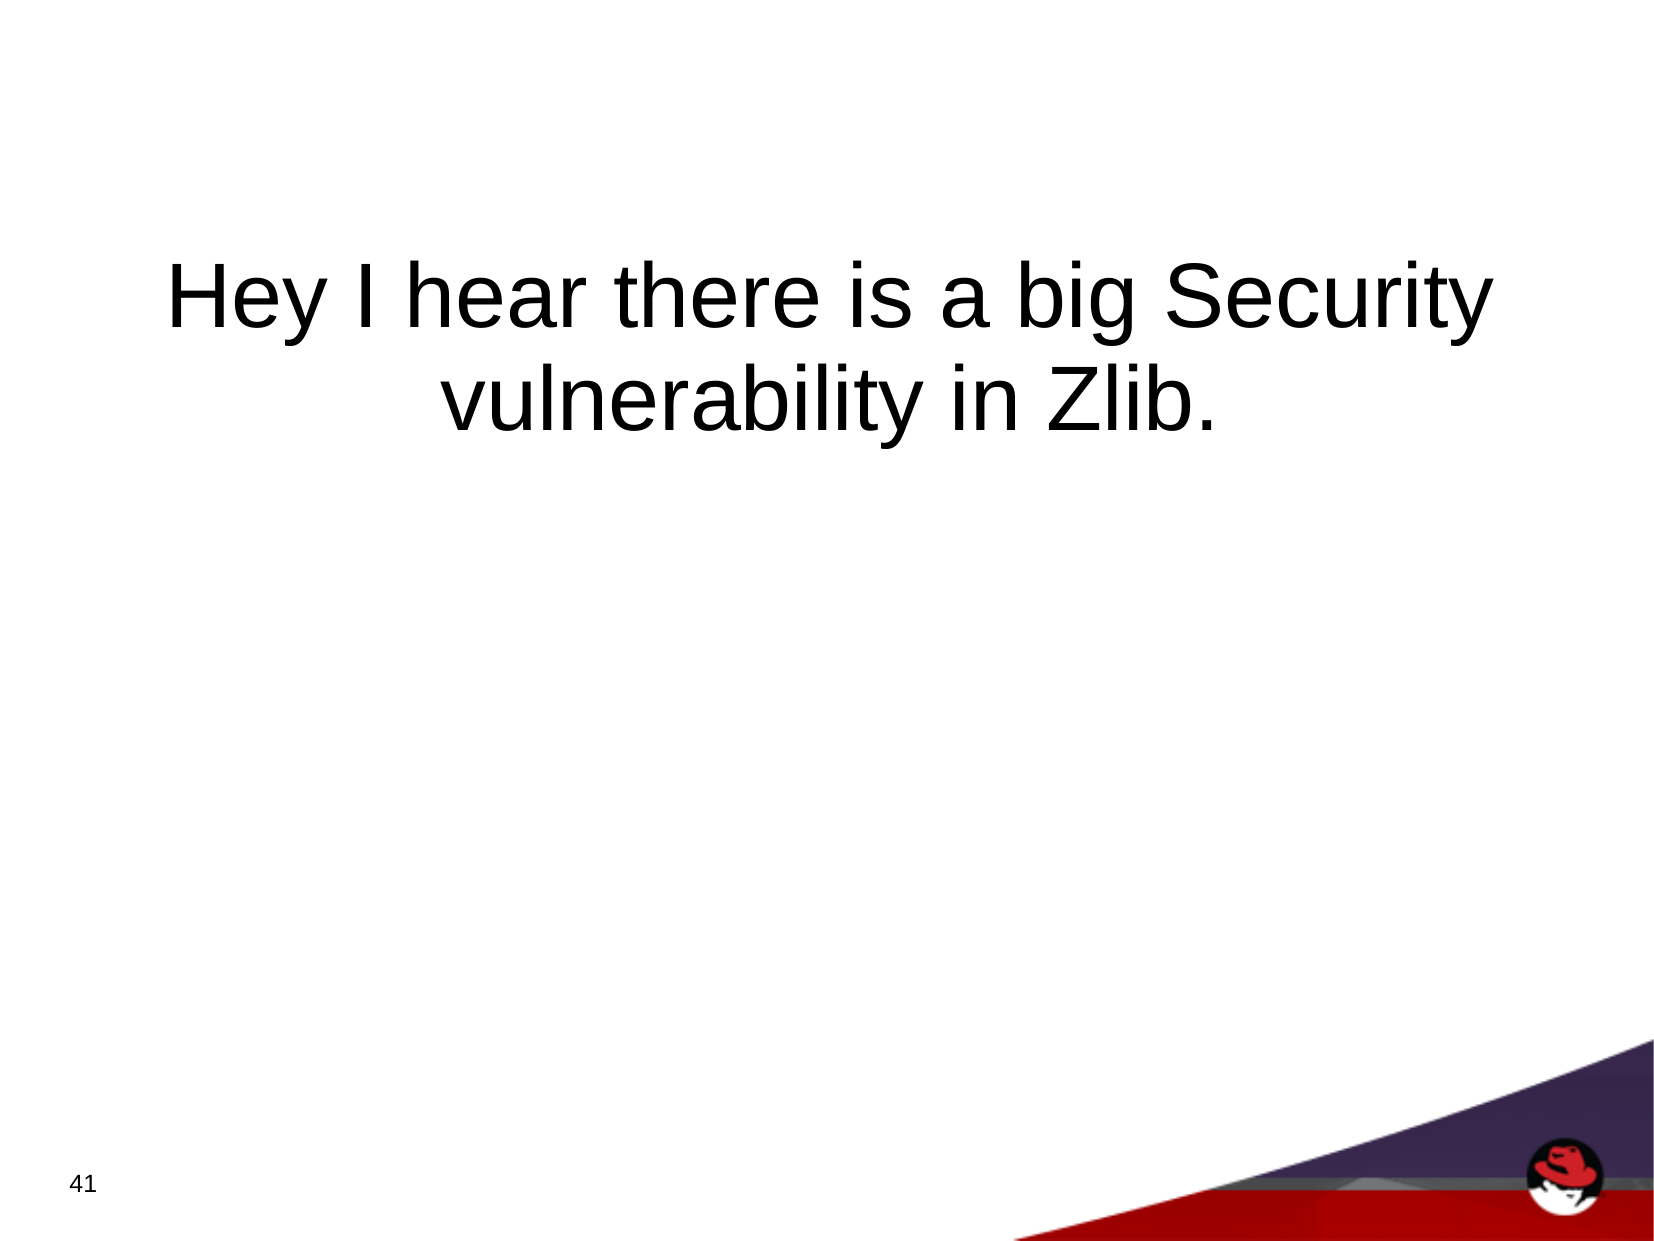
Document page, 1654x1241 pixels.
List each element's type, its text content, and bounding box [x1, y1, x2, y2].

list Hey I hear there is a big Security vulnerability in Zlib. [86, 244, 1576, 1039]
picture [1012, 1036, 1654, 1241]
